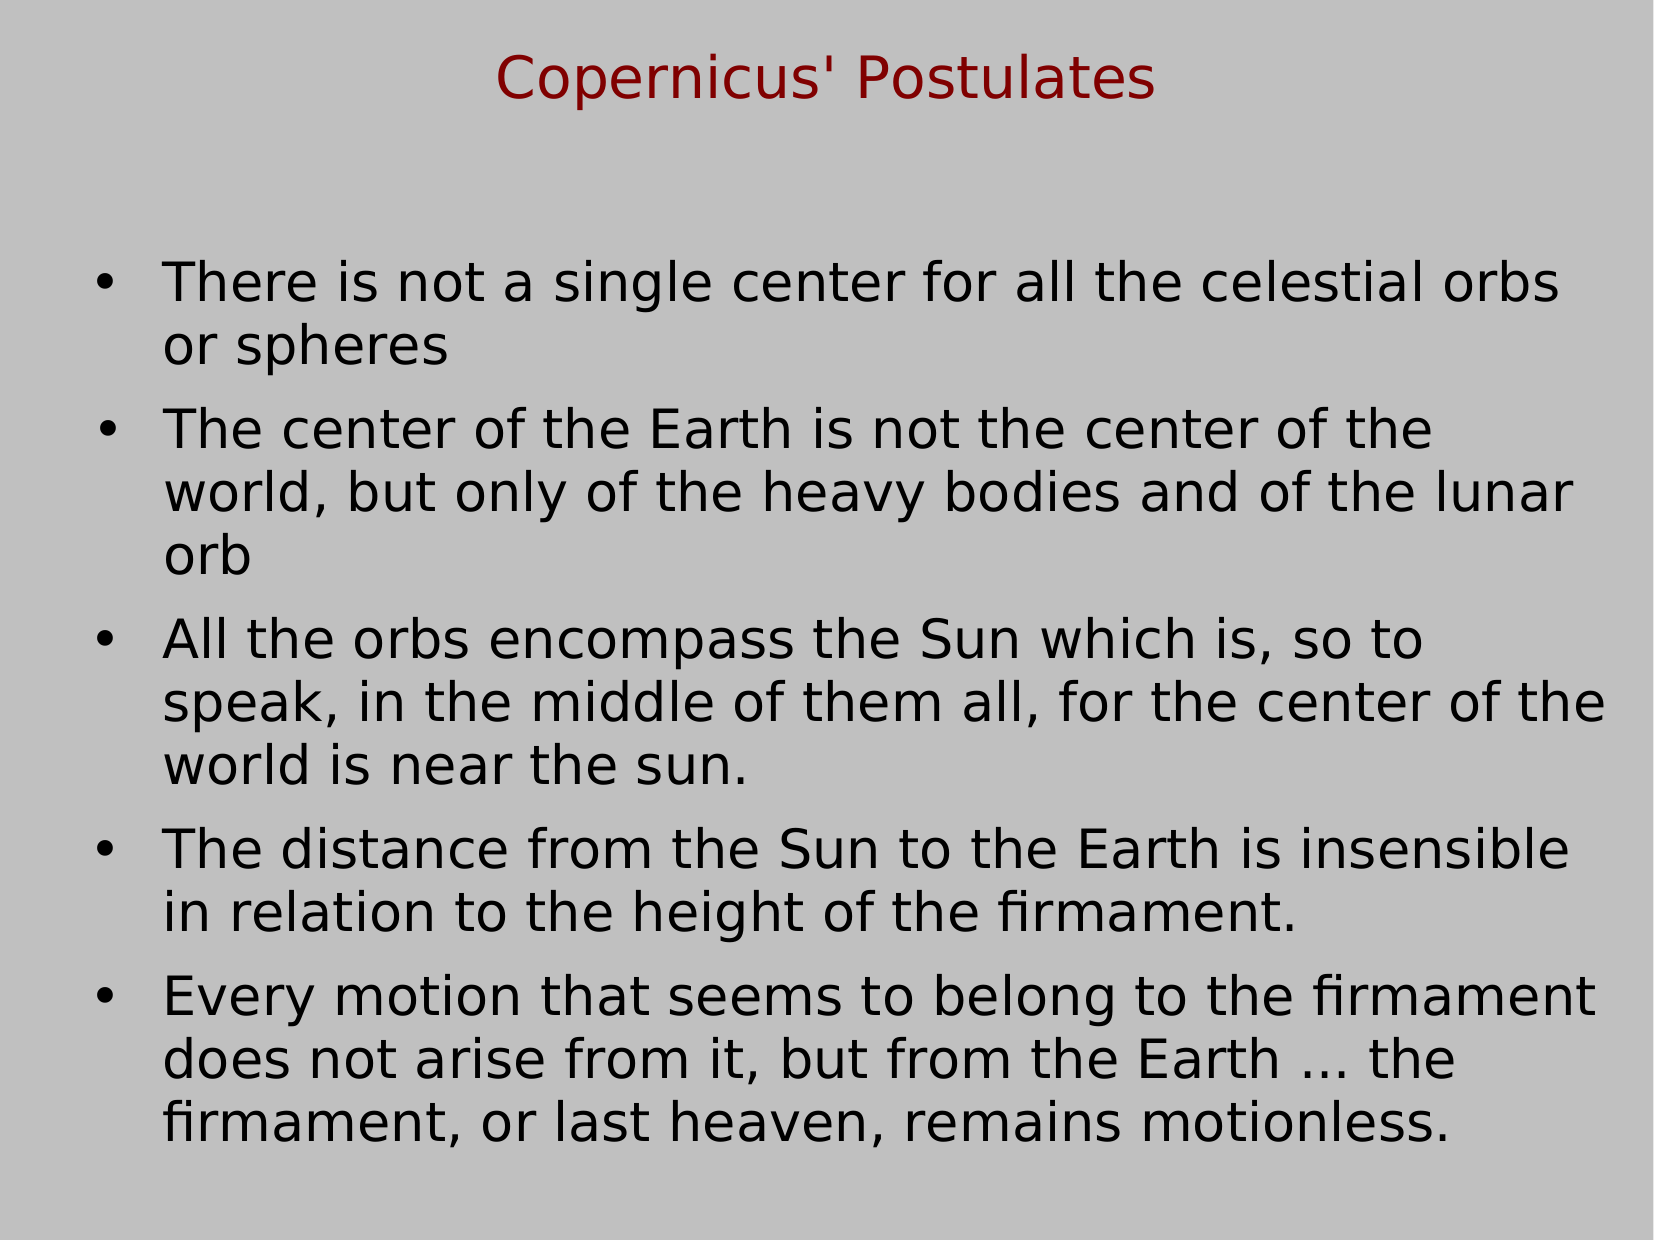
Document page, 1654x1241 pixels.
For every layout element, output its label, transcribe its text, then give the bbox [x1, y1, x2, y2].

text_box Copernicus' Postulates [480, 37, 1173, 121]
text_box • There is not a single center for all the celestial orbs or spheres • The center of the Earth is not the center of the world, but only of the heavy bodies and of the lunar orb • All the orbs encompass the Sun which is, so to speak, in the middle of them all, for the center of the world is near the sun. • The distance from the Sun to the Earth is insensible in relation to the height of the firmament. • Every motion that seems to belong to the firmament does not arise from it, but from the Earth ... the firmament, or last heaven, remains motionless. [75, 243, 1632, 1162]
